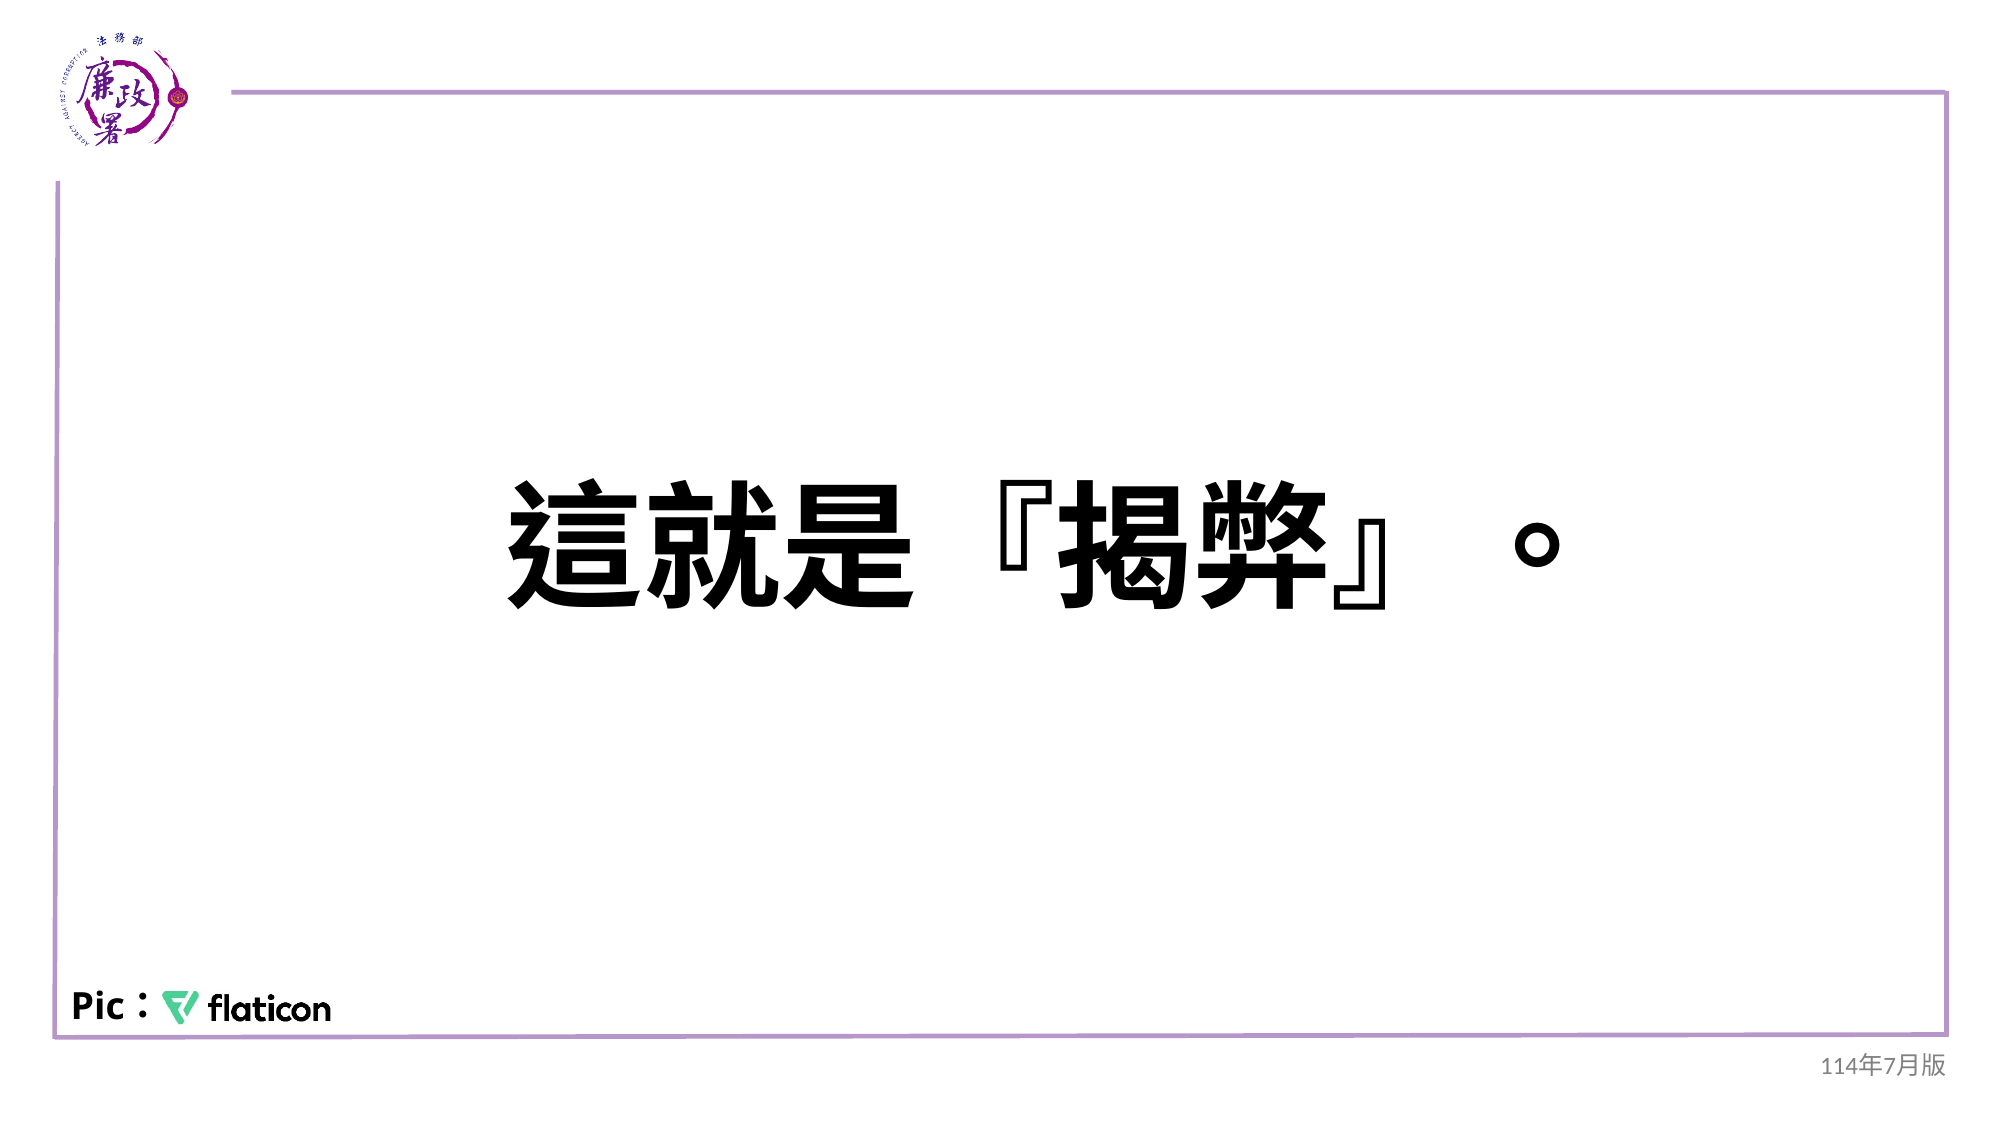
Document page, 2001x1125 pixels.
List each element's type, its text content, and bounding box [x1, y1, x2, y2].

text_box 這就是『揭弊』。 [490, 452, 1621, 633]
picture [60, 32, 188, 146]
text_box Pic： [55, 974, 178, 1035]
picture [159, 988, 334, 1028]
